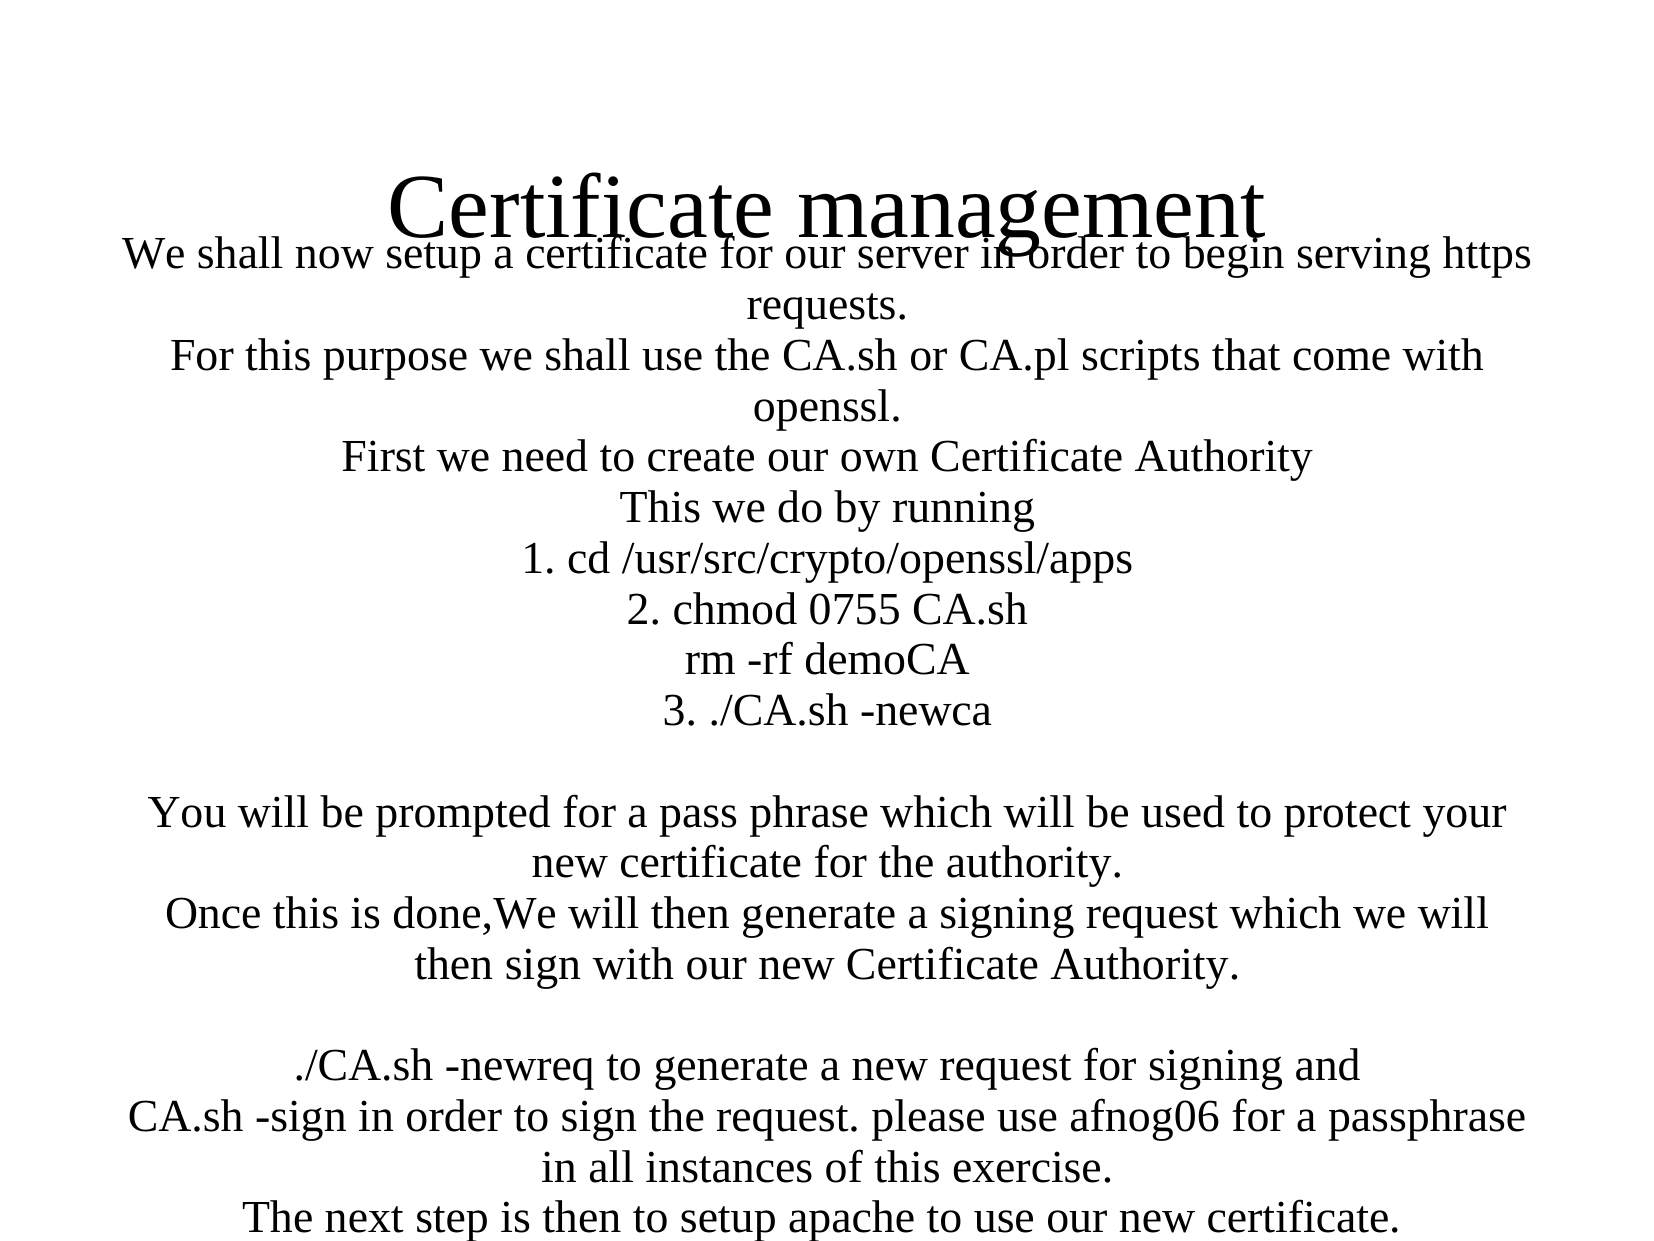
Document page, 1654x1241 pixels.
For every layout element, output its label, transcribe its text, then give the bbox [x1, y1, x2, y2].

subtitle We shall now setup a certificate for our server in order to begin serving https requests. For this purpose we shall use the CA.sh or CA.pl scripts that come with openssl. First we need to create our own Certificate Authority This we do by running 1. cd /usr/src/crypto/openssl/apps 2. chmod 0755 CA.sh rm -rf demoCA 3. ./CA.sh -newca You will be prompted for a pass phrase which will be used to protect your new certificate for the authority. Once this is done,We will then generate a signing request which we will then sign with our new Certificate Authority. ./CA.sh -newreq to generate a new request for signing and CA.sh -sign in order to sign the request. please use afnog06 for a passphrase in all instances of this exercise. The next step is then to setup apache to use our new certificate. [121, 102, 1534, 1241]
